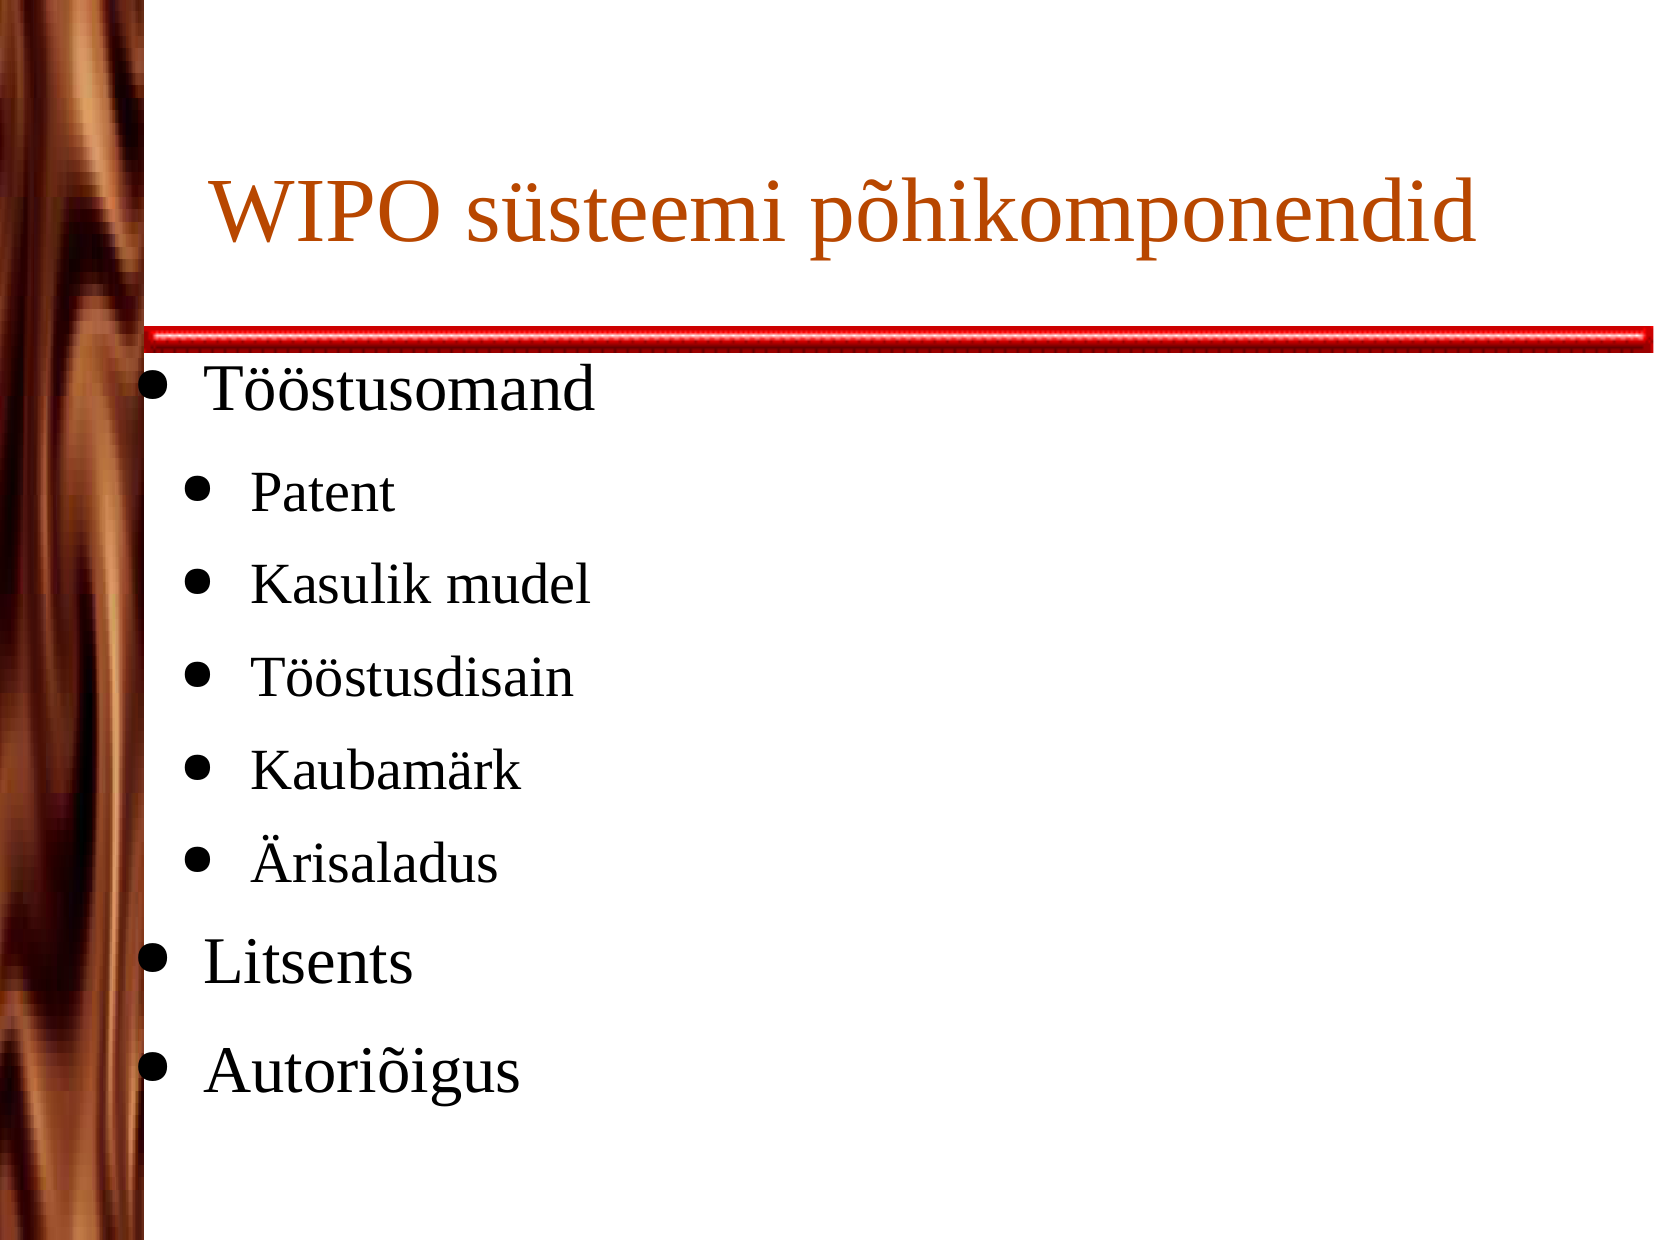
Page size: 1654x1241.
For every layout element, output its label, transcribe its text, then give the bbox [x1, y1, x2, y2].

title WIPO süsteemi põhikomponendid [121, 100, 1533, 312]
list Tööstusomand Patent Kasulik mudel Tööstusdisain Kaubamärk Ärisaladus Litsents Autoriõigus [121, 344, 1533, 1164]
picture [0, 0, 1654, 1240]
